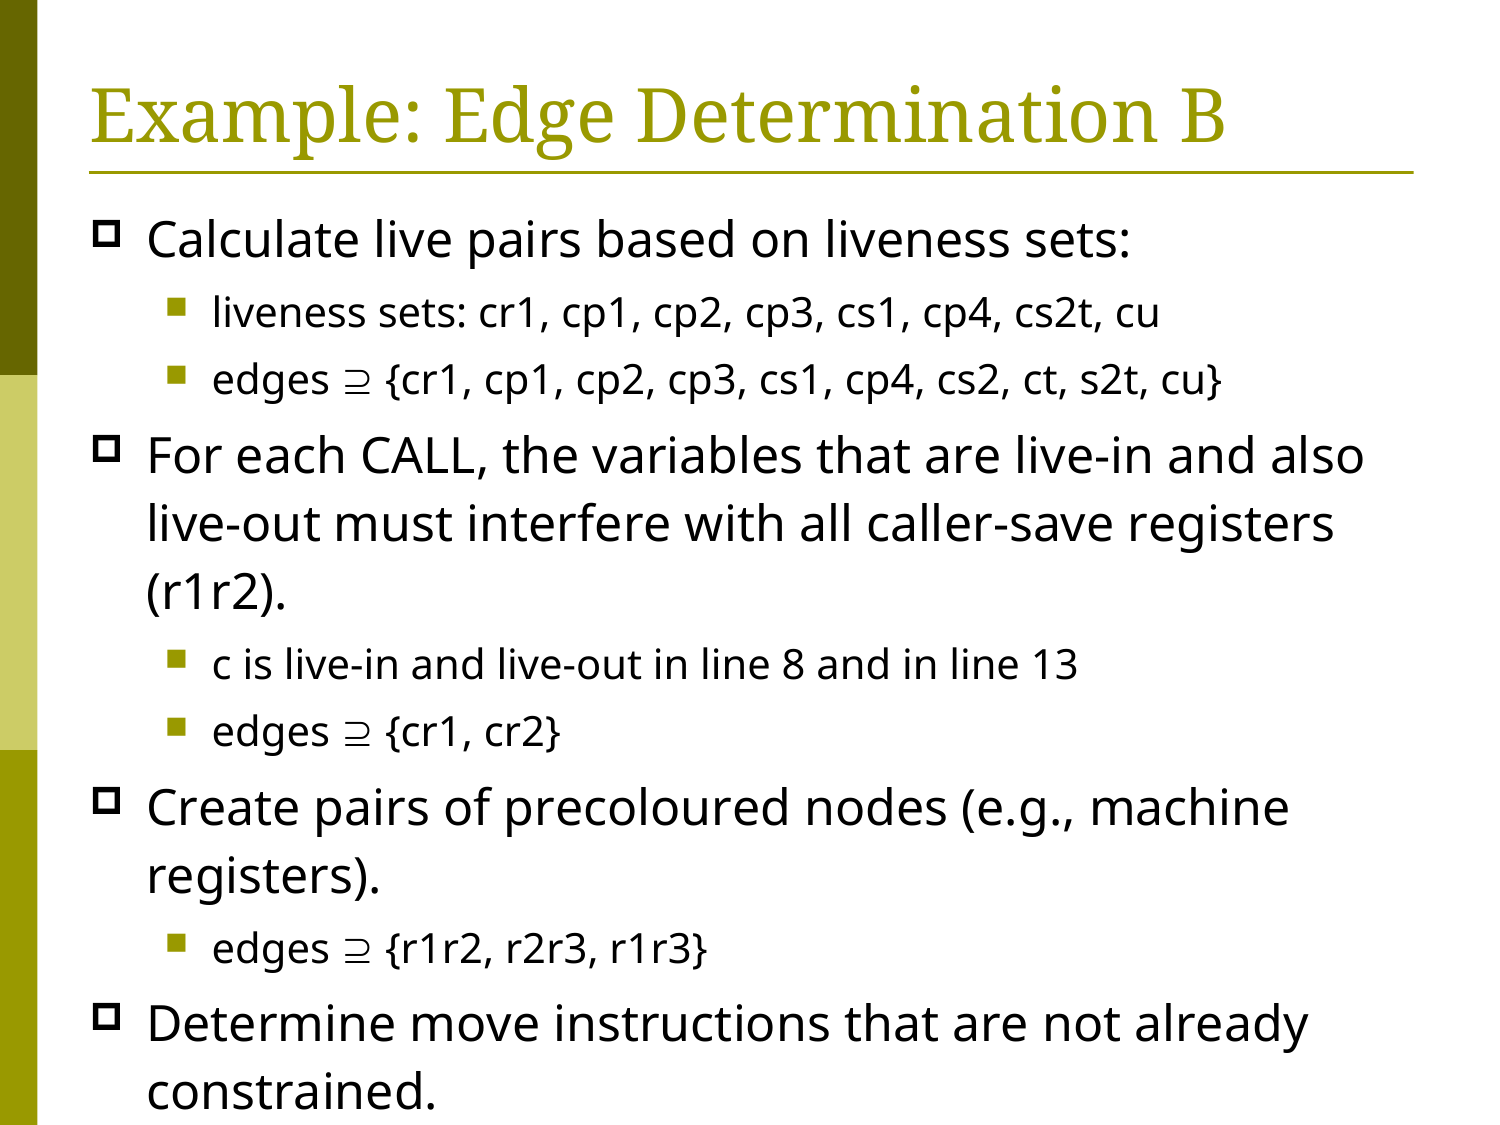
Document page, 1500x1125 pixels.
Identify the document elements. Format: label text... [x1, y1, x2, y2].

title Example: Edge Determination B [75, 45, 1426, 173]
list Calculate live pairs based on liveness sets: liveness sets: cr1, cp1, cp2, cp3, cs1, cp4, cs2t, cu edges  {cr1, cp1, cp2, cp3, cs1, cp4, cs2, ct, s2t, cu} For each CALL, the variables that are live-in and also live-out must interfere with all caller-save registers (r1r2). c is live-in and live-out in line 8 and in line 13 edges  {cr1, cr2} Create pairs of precoloured nodes (e.g., machine registers). edges  {r1r2, r2r3, r1r3} Determine move instructions that are not already constrained. moves = {p1r1, s1r1, tr1, ur1, cr3} [75, 196, 1426, 1095]
